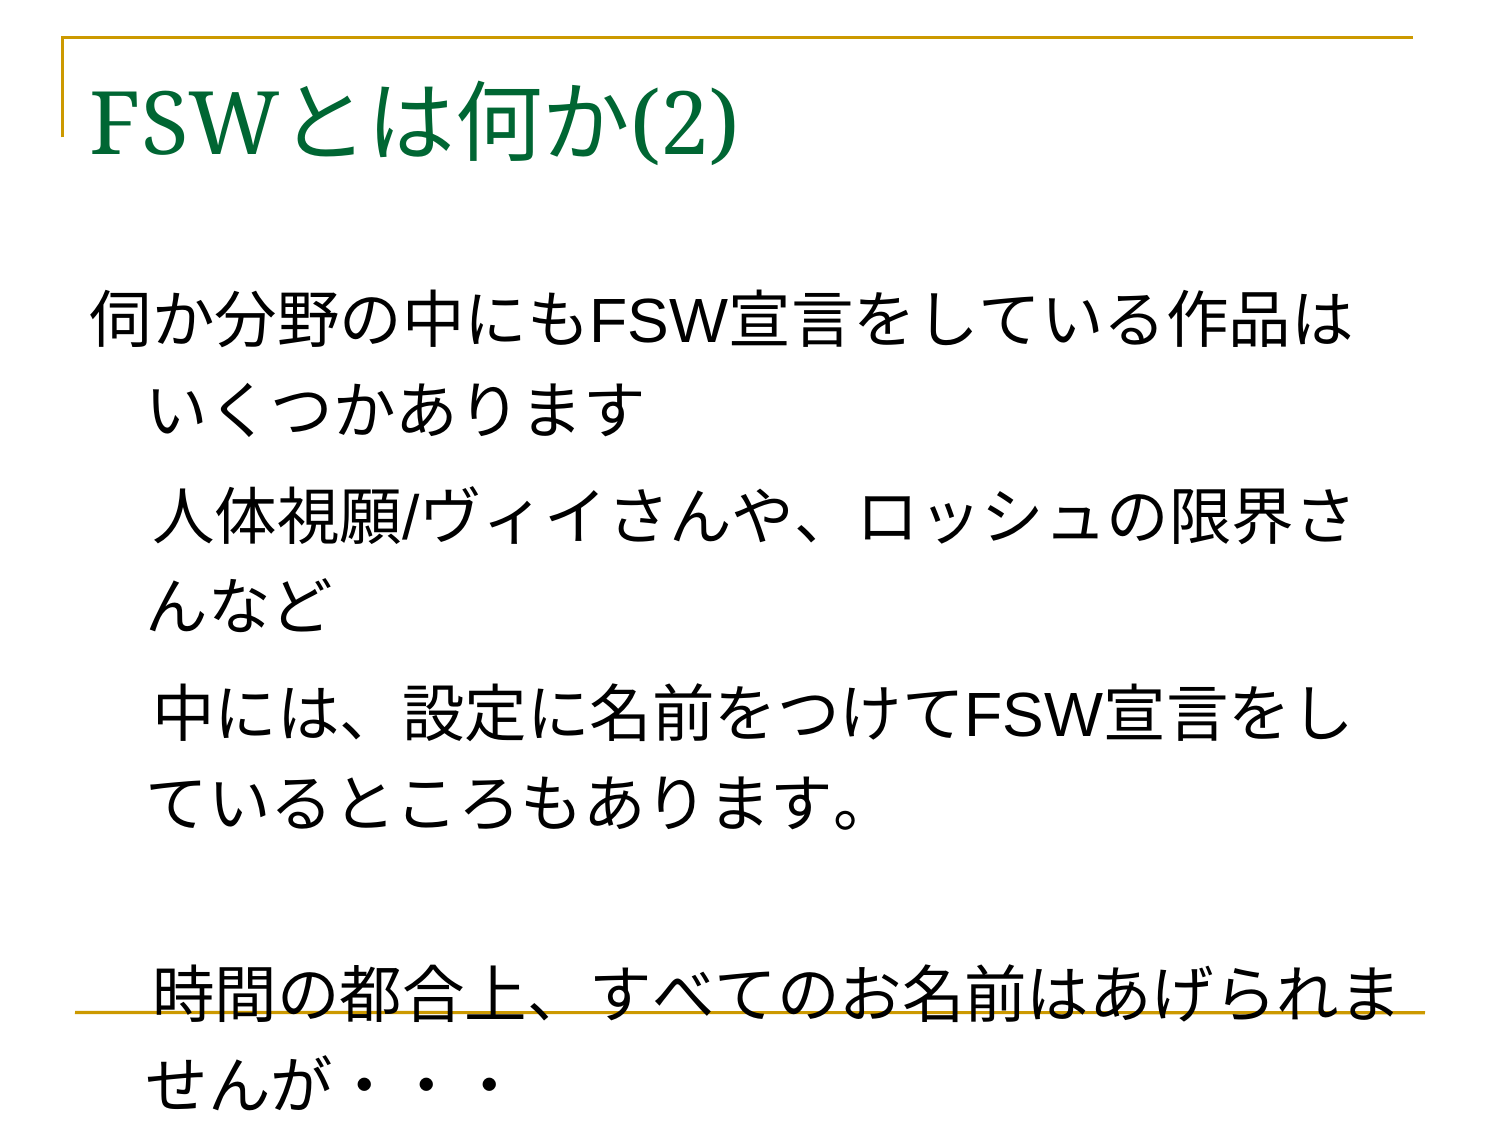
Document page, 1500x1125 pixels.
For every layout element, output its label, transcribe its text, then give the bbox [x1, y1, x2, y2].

title FSWとは何か(2)‏ [75, 45, 1426, 233]
list 伺か分野の中にもFSW宣言をしている作品はいくつかあります 人体視願/ヴィイさんや、ロッシュの限界さんなど 中には、設定に名前をつけてFSW宣言をしているところもあります。 時間の都合上、すべてのお名前はあげられませんが・・・ [75, 262, 1426, 1031]
